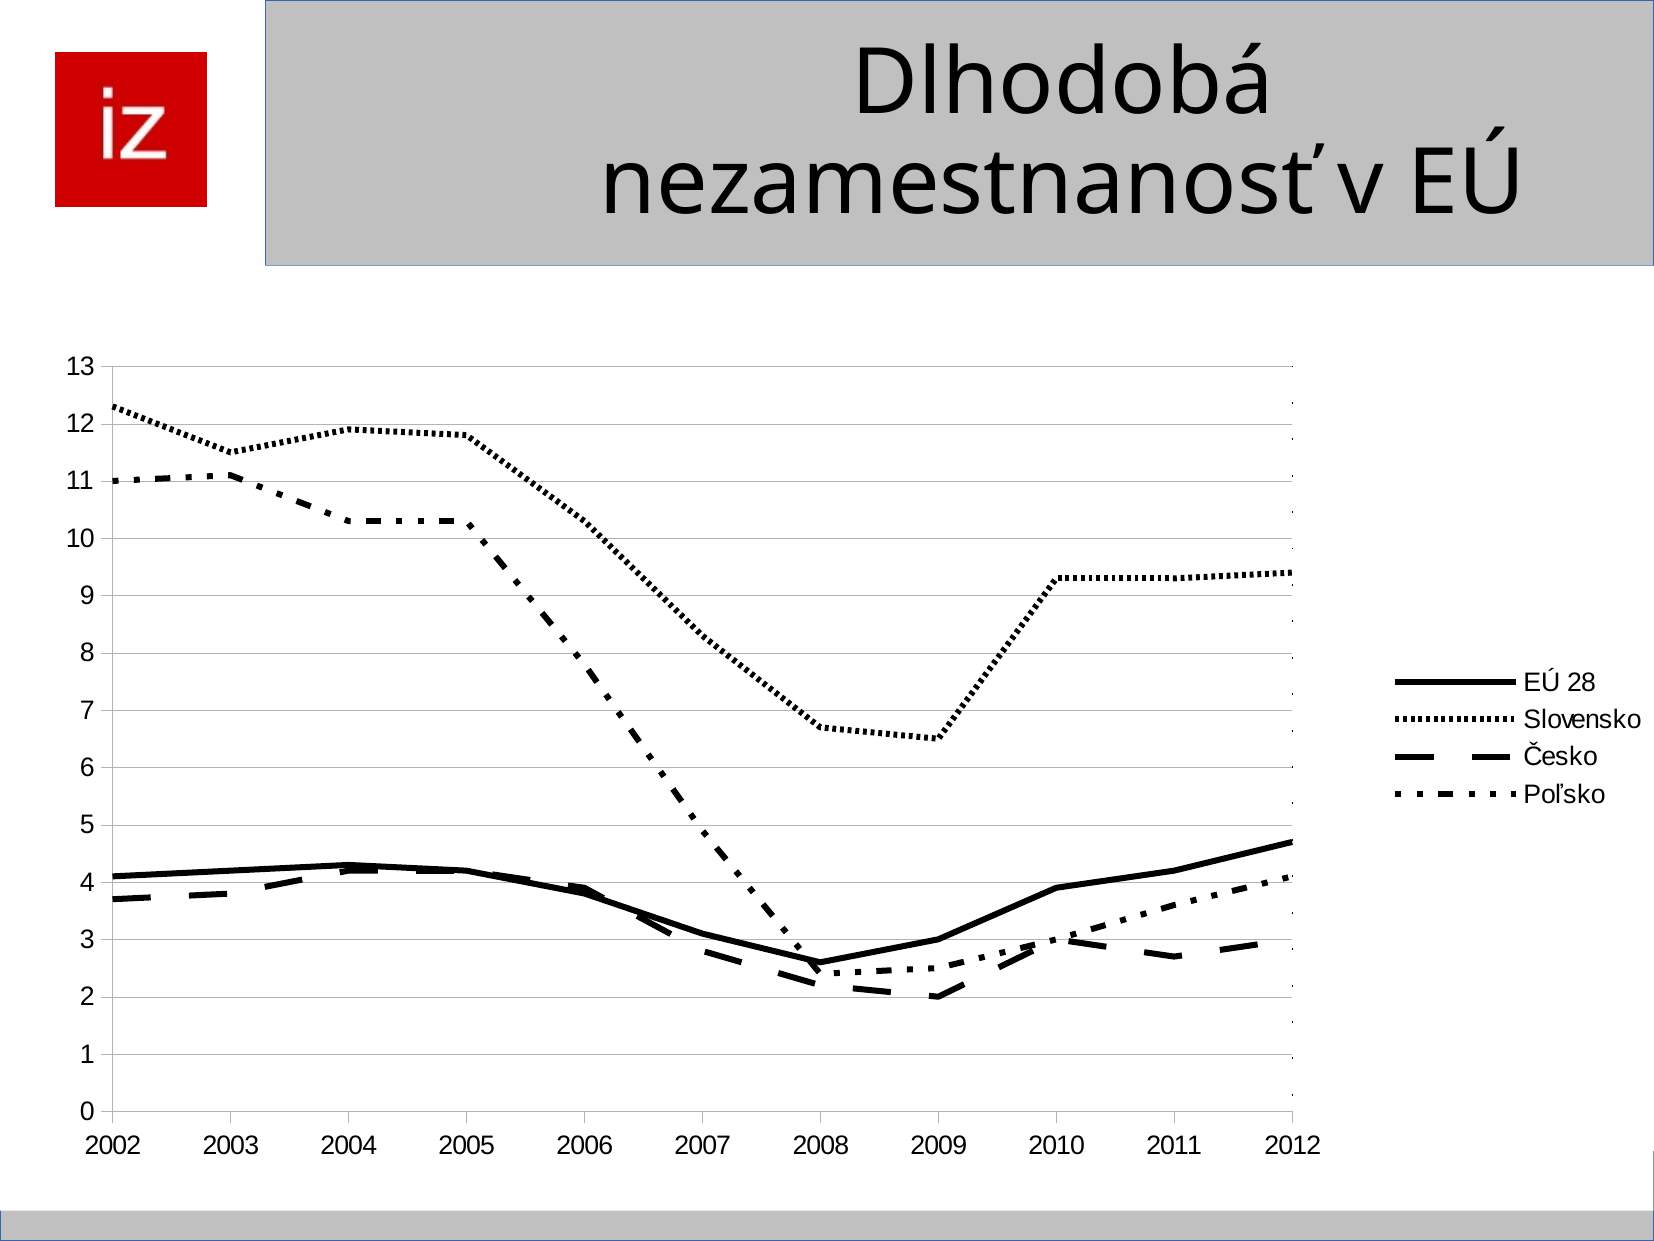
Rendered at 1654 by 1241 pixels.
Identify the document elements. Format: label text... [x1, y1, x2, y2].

title Dlhodobá nezamestnanosť v EÚ [561, 29, 1565, 237]
picture [0, 265, 1654, 1211]
picture [55, 52, 207, 207]
